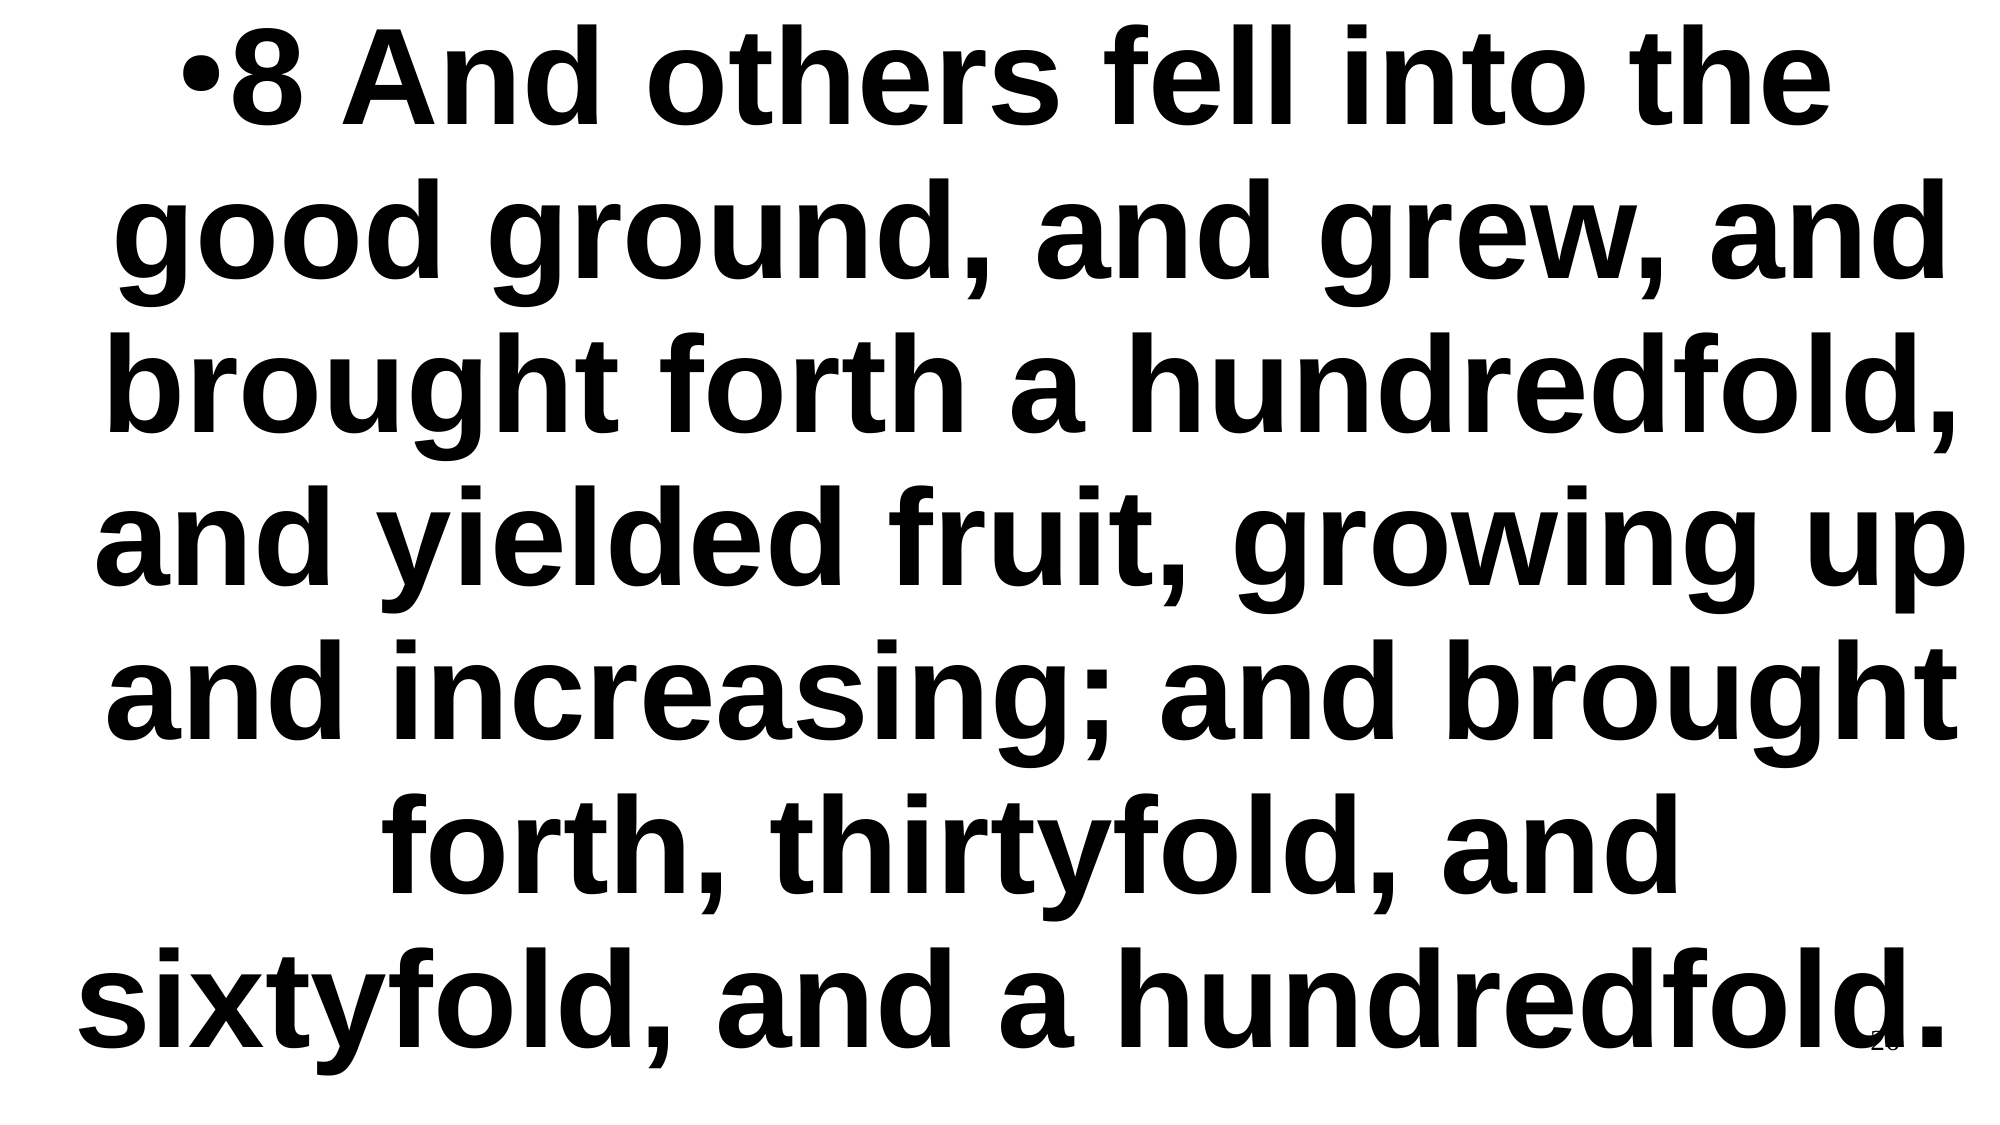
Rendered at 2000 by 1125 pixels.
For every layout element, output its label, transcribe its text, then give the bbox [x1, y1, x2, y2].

list 8 And others fell into the good ground, and grew, and brought forth a hundredfold, and yielded fruit, growing up and increasing; and brought forth, thirtyfold, and sixtyfold, and a hundredfold. [0, 0, 1996, 1123]
